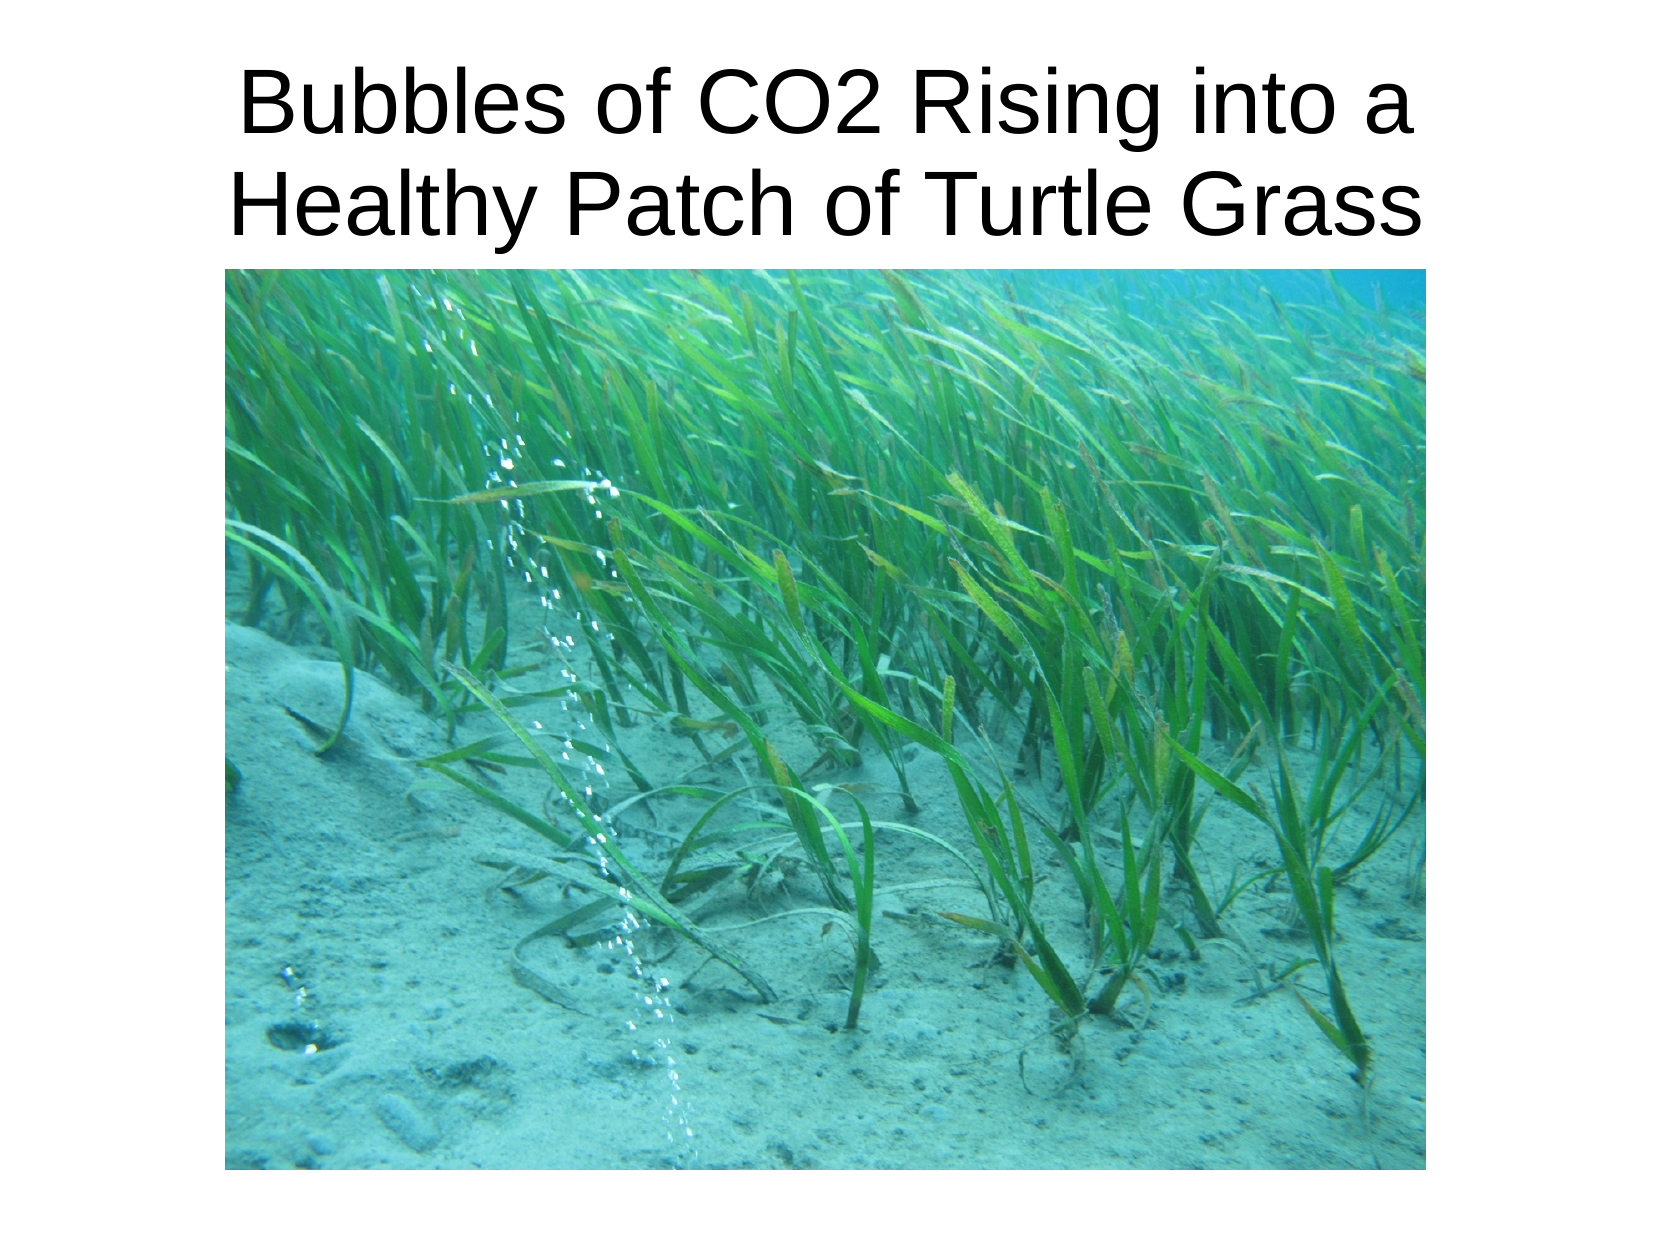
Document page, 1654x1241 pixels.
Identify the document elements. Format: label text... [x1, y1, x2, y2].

title Bubbles of CO2 Rising into a Healthy Patch of Turtle Grass [82, 49, 1571, 257]
picture [225, 269, 1426, 1171]
